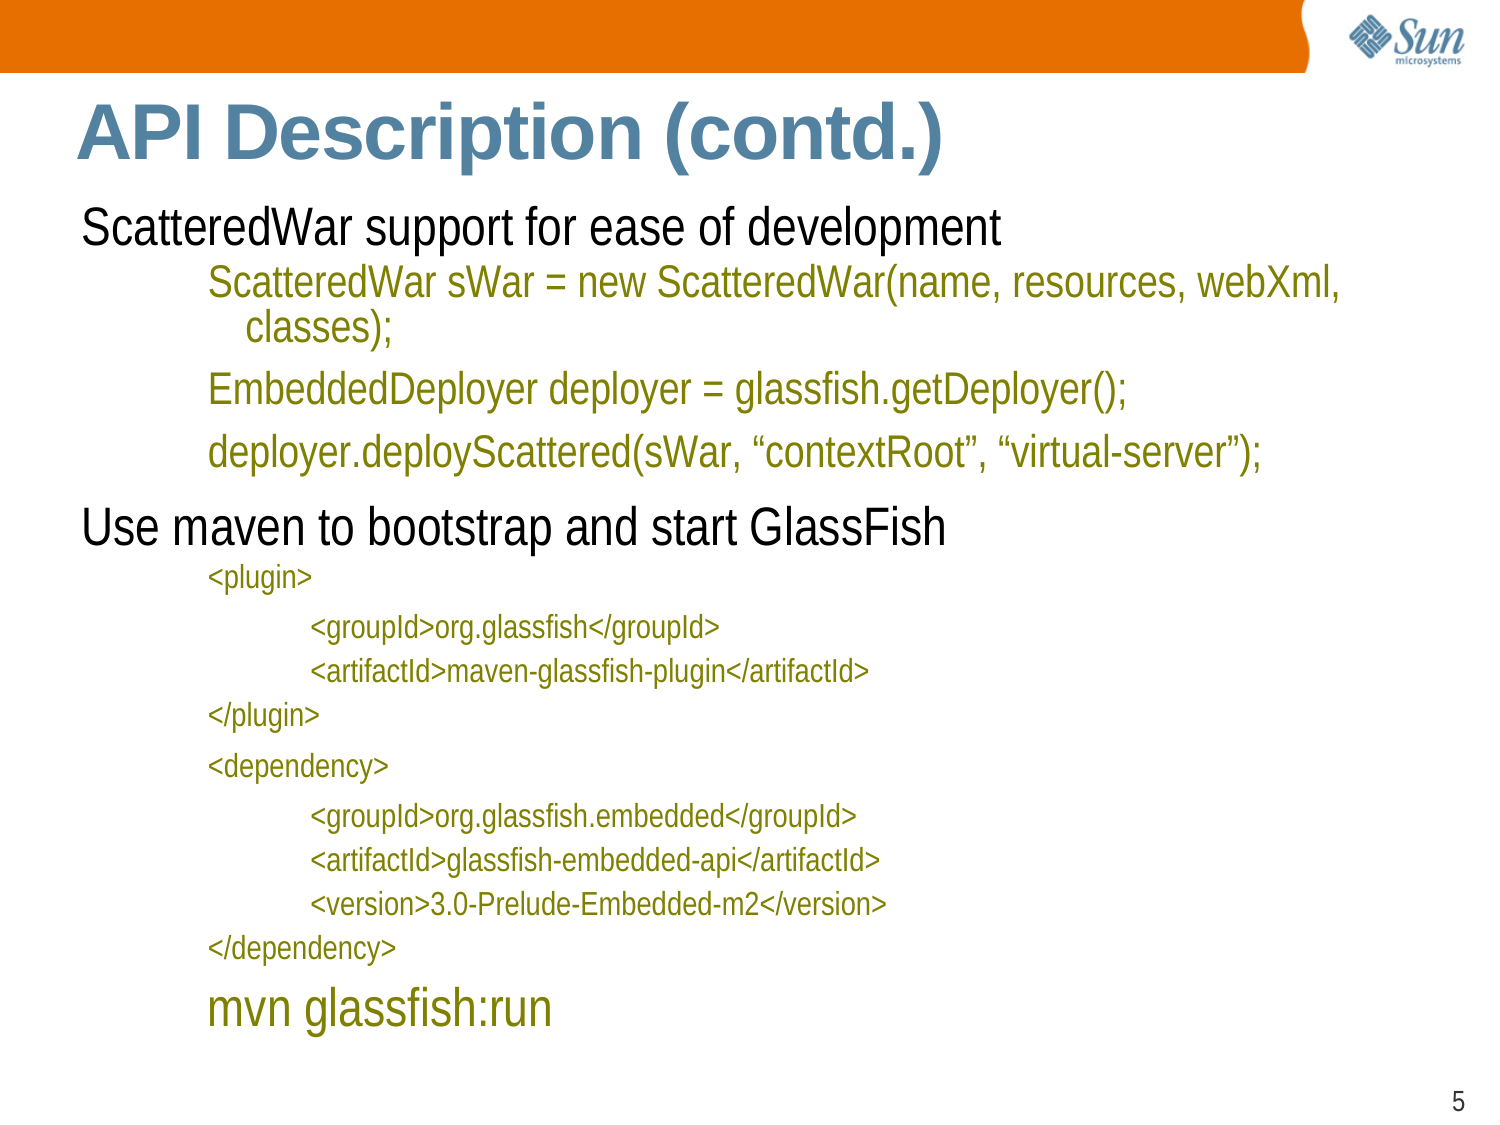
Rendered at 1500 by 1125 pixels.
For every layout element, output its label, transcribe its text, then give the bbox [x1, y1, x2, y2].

title API Description (contd.) [75, 95, 1437, 200]
list ScatteredWar support for ease of development ScatteredWar sWar = new ScatteredWar(name, resources, webXml, classes); EmbeddedDeployer deployer = glassfish.getDeployer(); deployer.deployScattered(sWar, “contextRoot”, “virtual-server”); Use maven to bootstrap and start GlassFish <plugin> <groupId>org.glassfish</groupId> <artifactId>maven-glassfish-plugin</artifactId> </plugin> <dependency> <groupId>org.glassfish.embedded</groupId> <artifactId>glassfish-embedded-api</artifactId> <version>3.0-Prelude-Embedded-m2</version> </dependency> mvn glassfish:run [62, 203, 1399, 1047]
picture [0, 0, 1500, 73]
